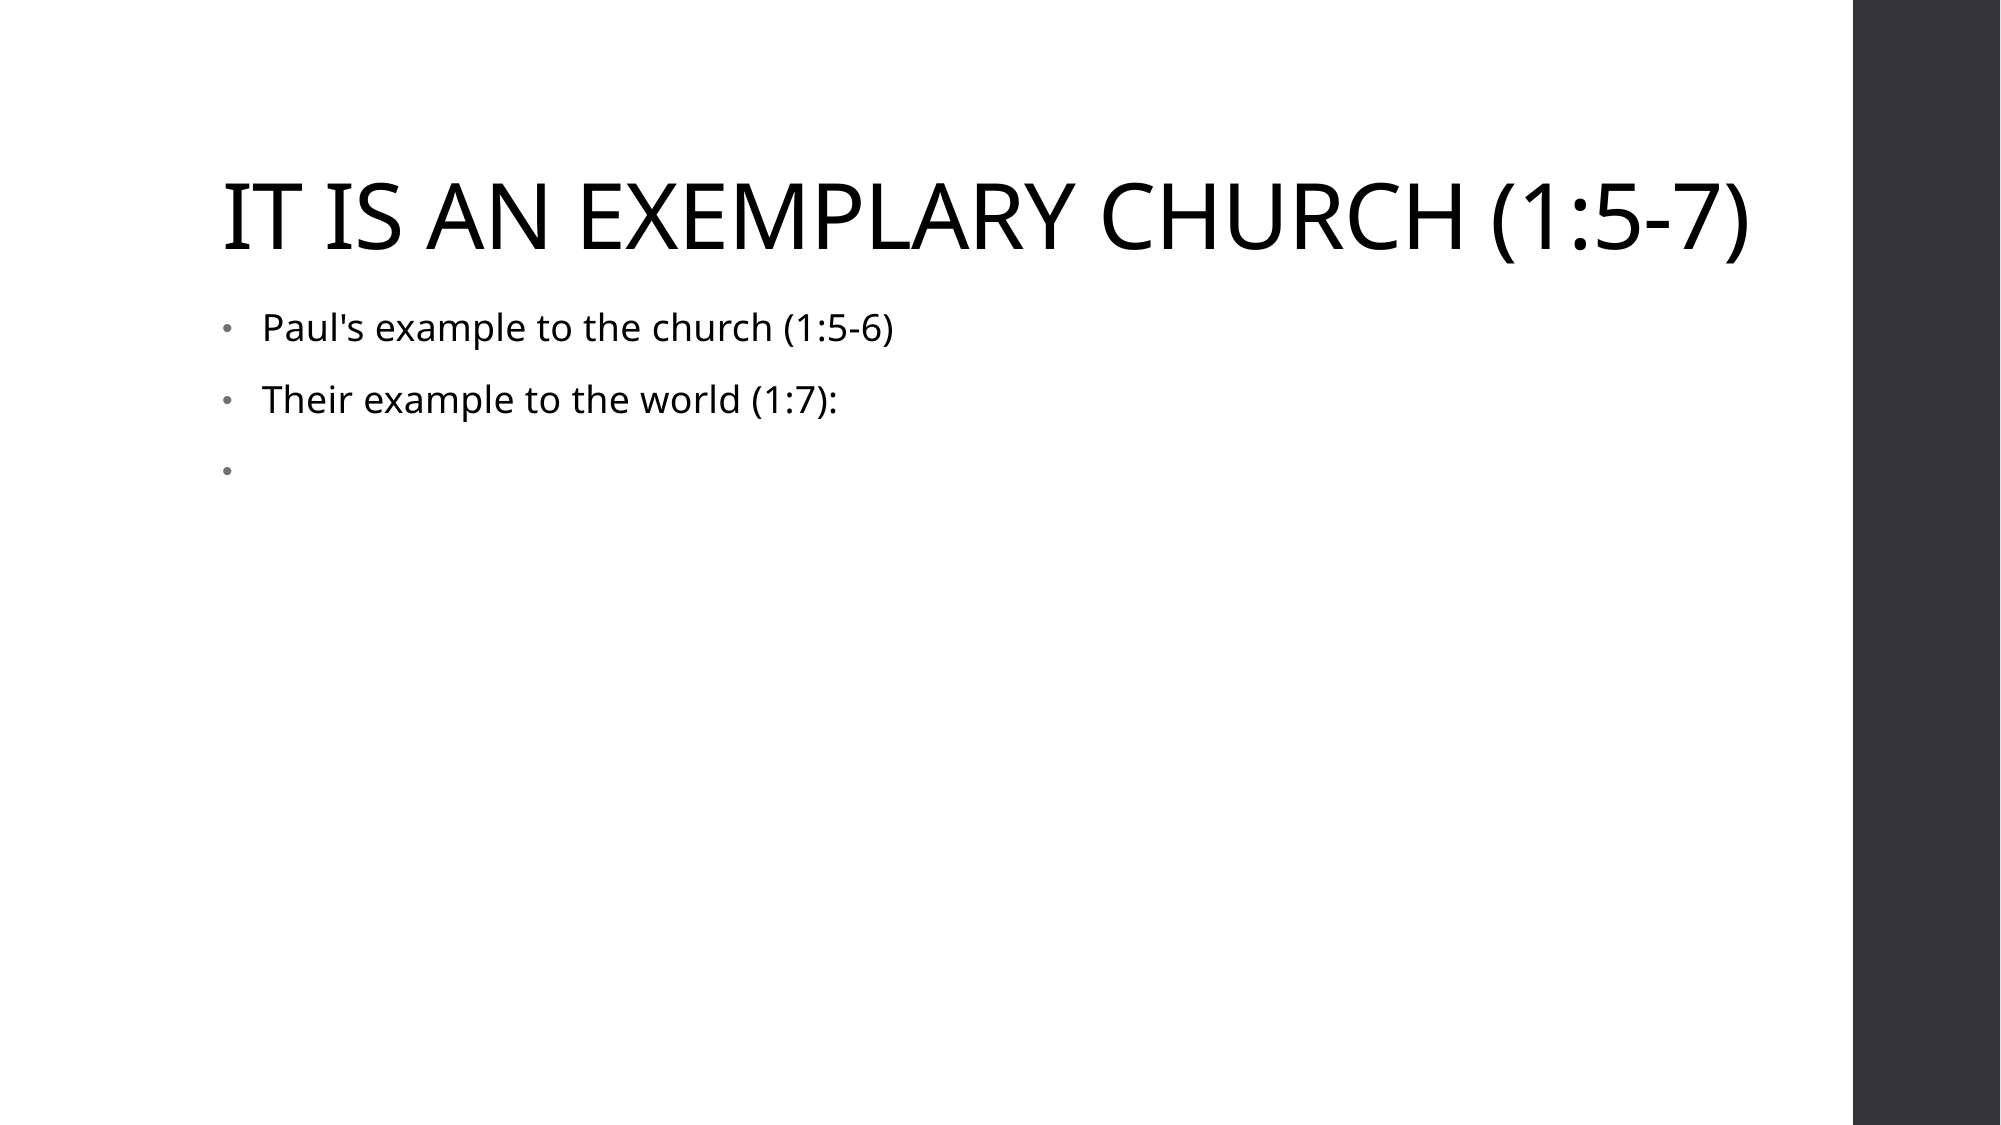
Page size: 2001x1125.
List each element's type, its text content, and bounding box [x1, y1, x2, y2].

list Paul's example to the church (1:5-6) Their example to the world (1:7): [206, 299, 1617, 1014]
title IT IS AN EXEMPLARY CHURCH (1:5-7) [206, 60, 1797, 278]
